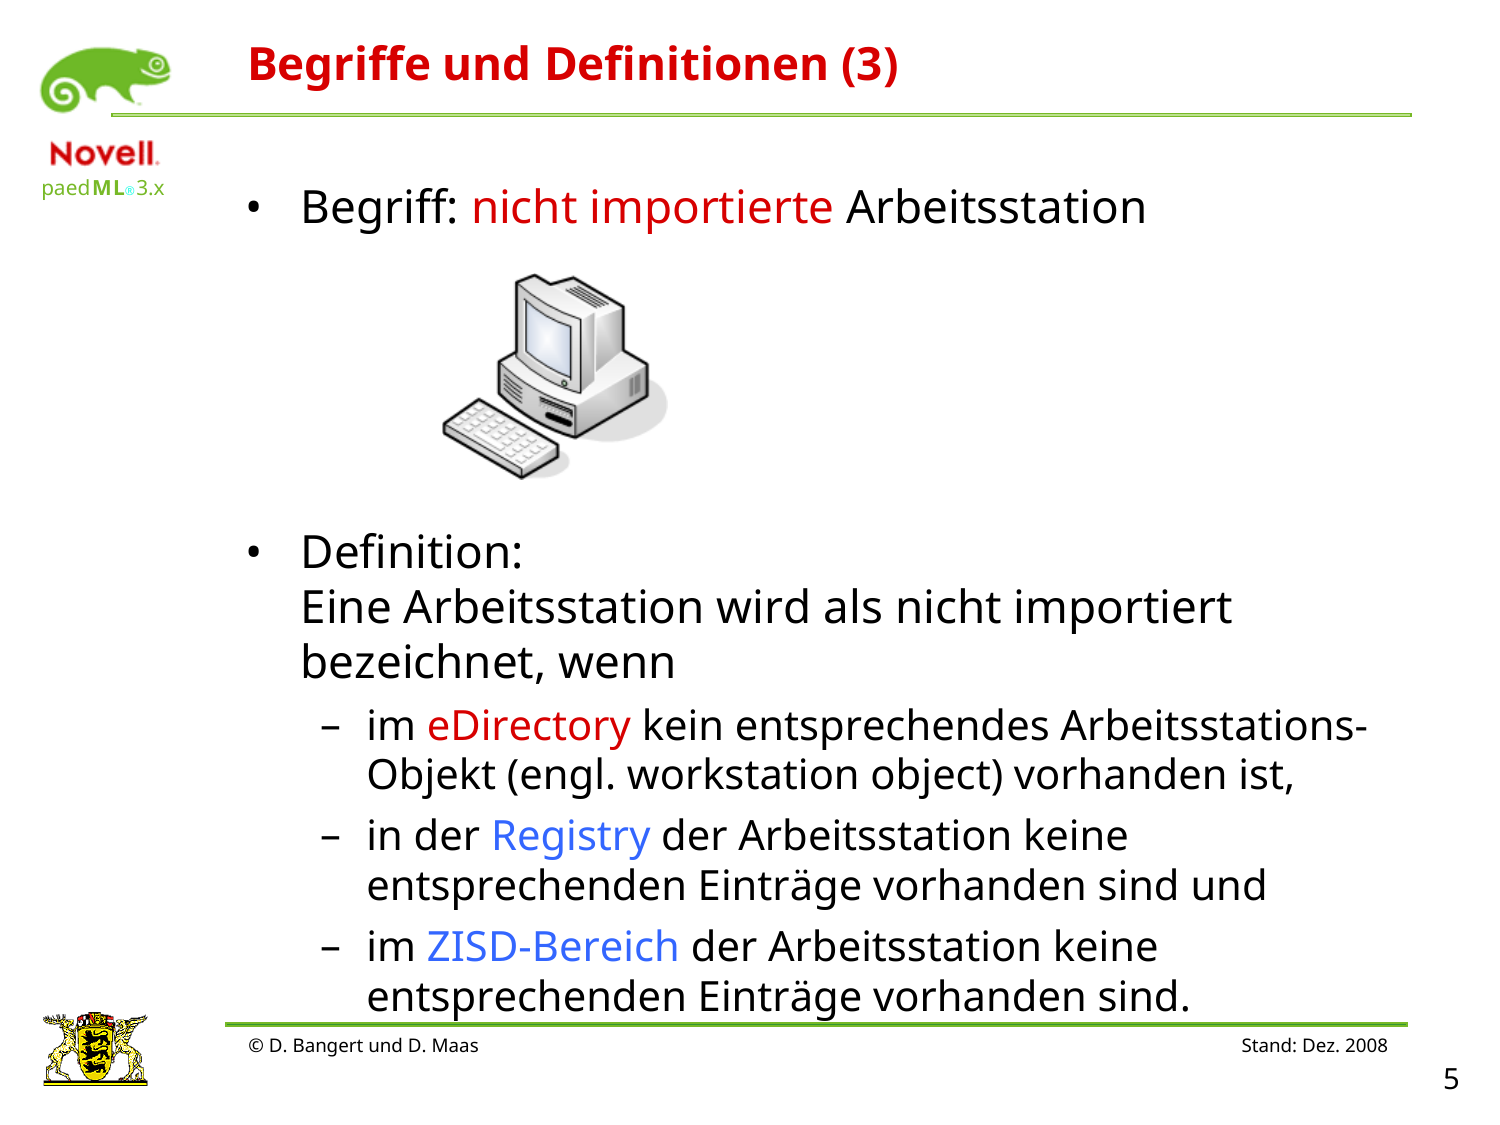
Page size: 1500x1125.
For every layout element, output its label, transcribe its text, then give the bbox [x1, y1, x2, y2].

title Begriffe und Definitionen (3)‏ [232, 12, 1388, 113]
list Begriff: nicht importierte Arbeitsstation [230, 166, 1412, 262]
picture [41, 1011, 148, 1088]
text_box Definition: Eine Arbeitsstation wird als nicht importiert bezeichnet, wenn im eDirectory kein entsprechendes Arbeitsstations-Objekt (engl. workstation object) vorhanden ist, in der Registry der Arbeitsstation keine entsprechenden Einträge vorhanden sind und im ZISD-Bereich der Arbeitsstation keine entsprechenden Einträge vorhanden sind. [230, 515, 1388, 1000]
picture [26, 30, 184, 188]
picture [442, 273, 668, 480]
